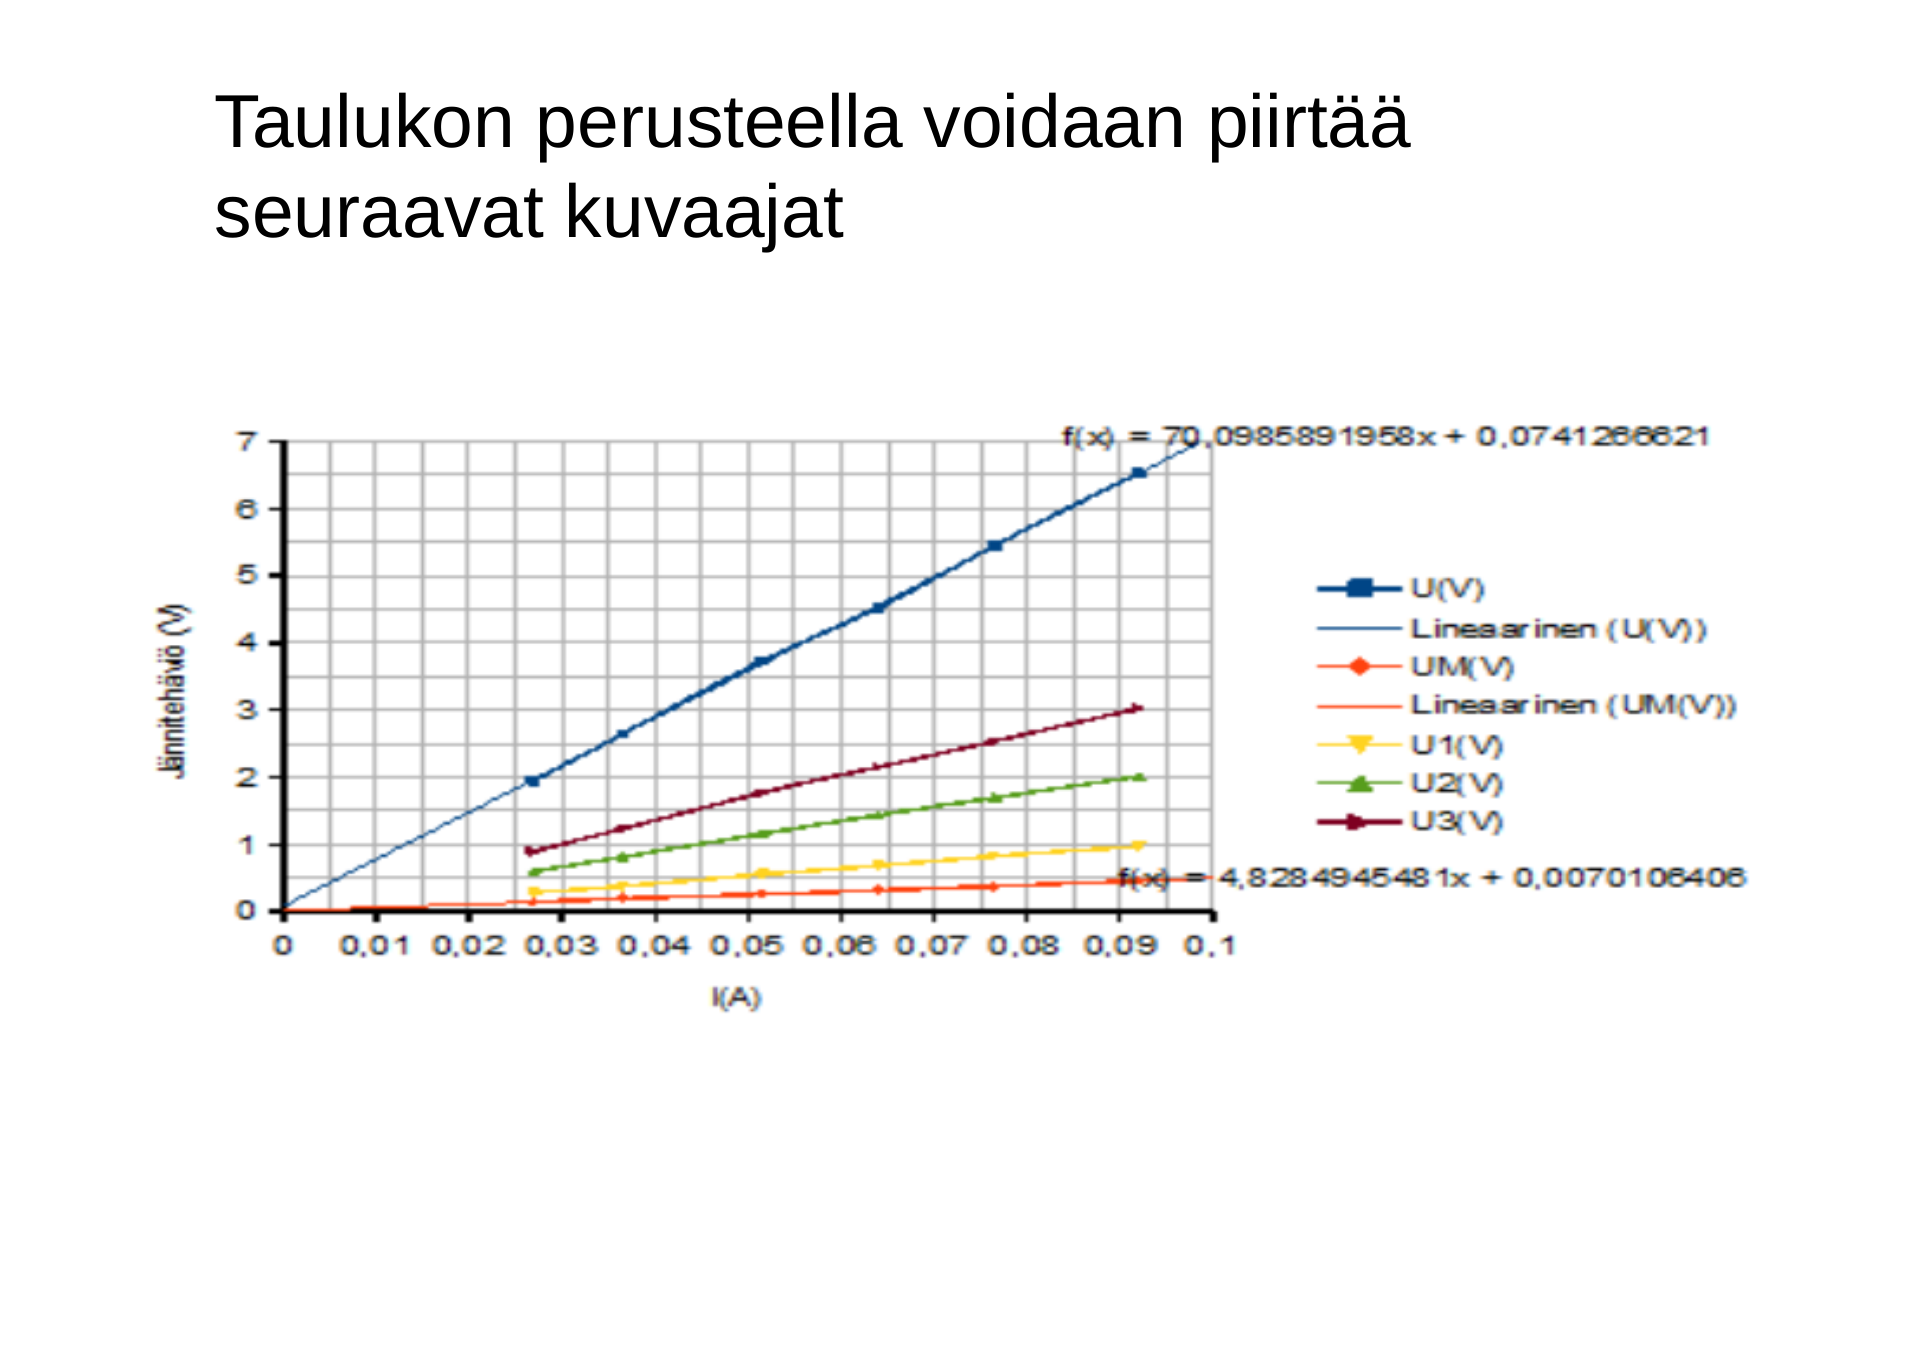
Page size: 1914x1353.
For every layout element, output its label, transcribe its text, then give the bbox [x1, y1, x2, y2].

text_box Taulukon perusteella voidaan piirtää seuraavat kuvaajat [199, 64, 1654, 271]
picture [109, 349, 1818, 1057]
